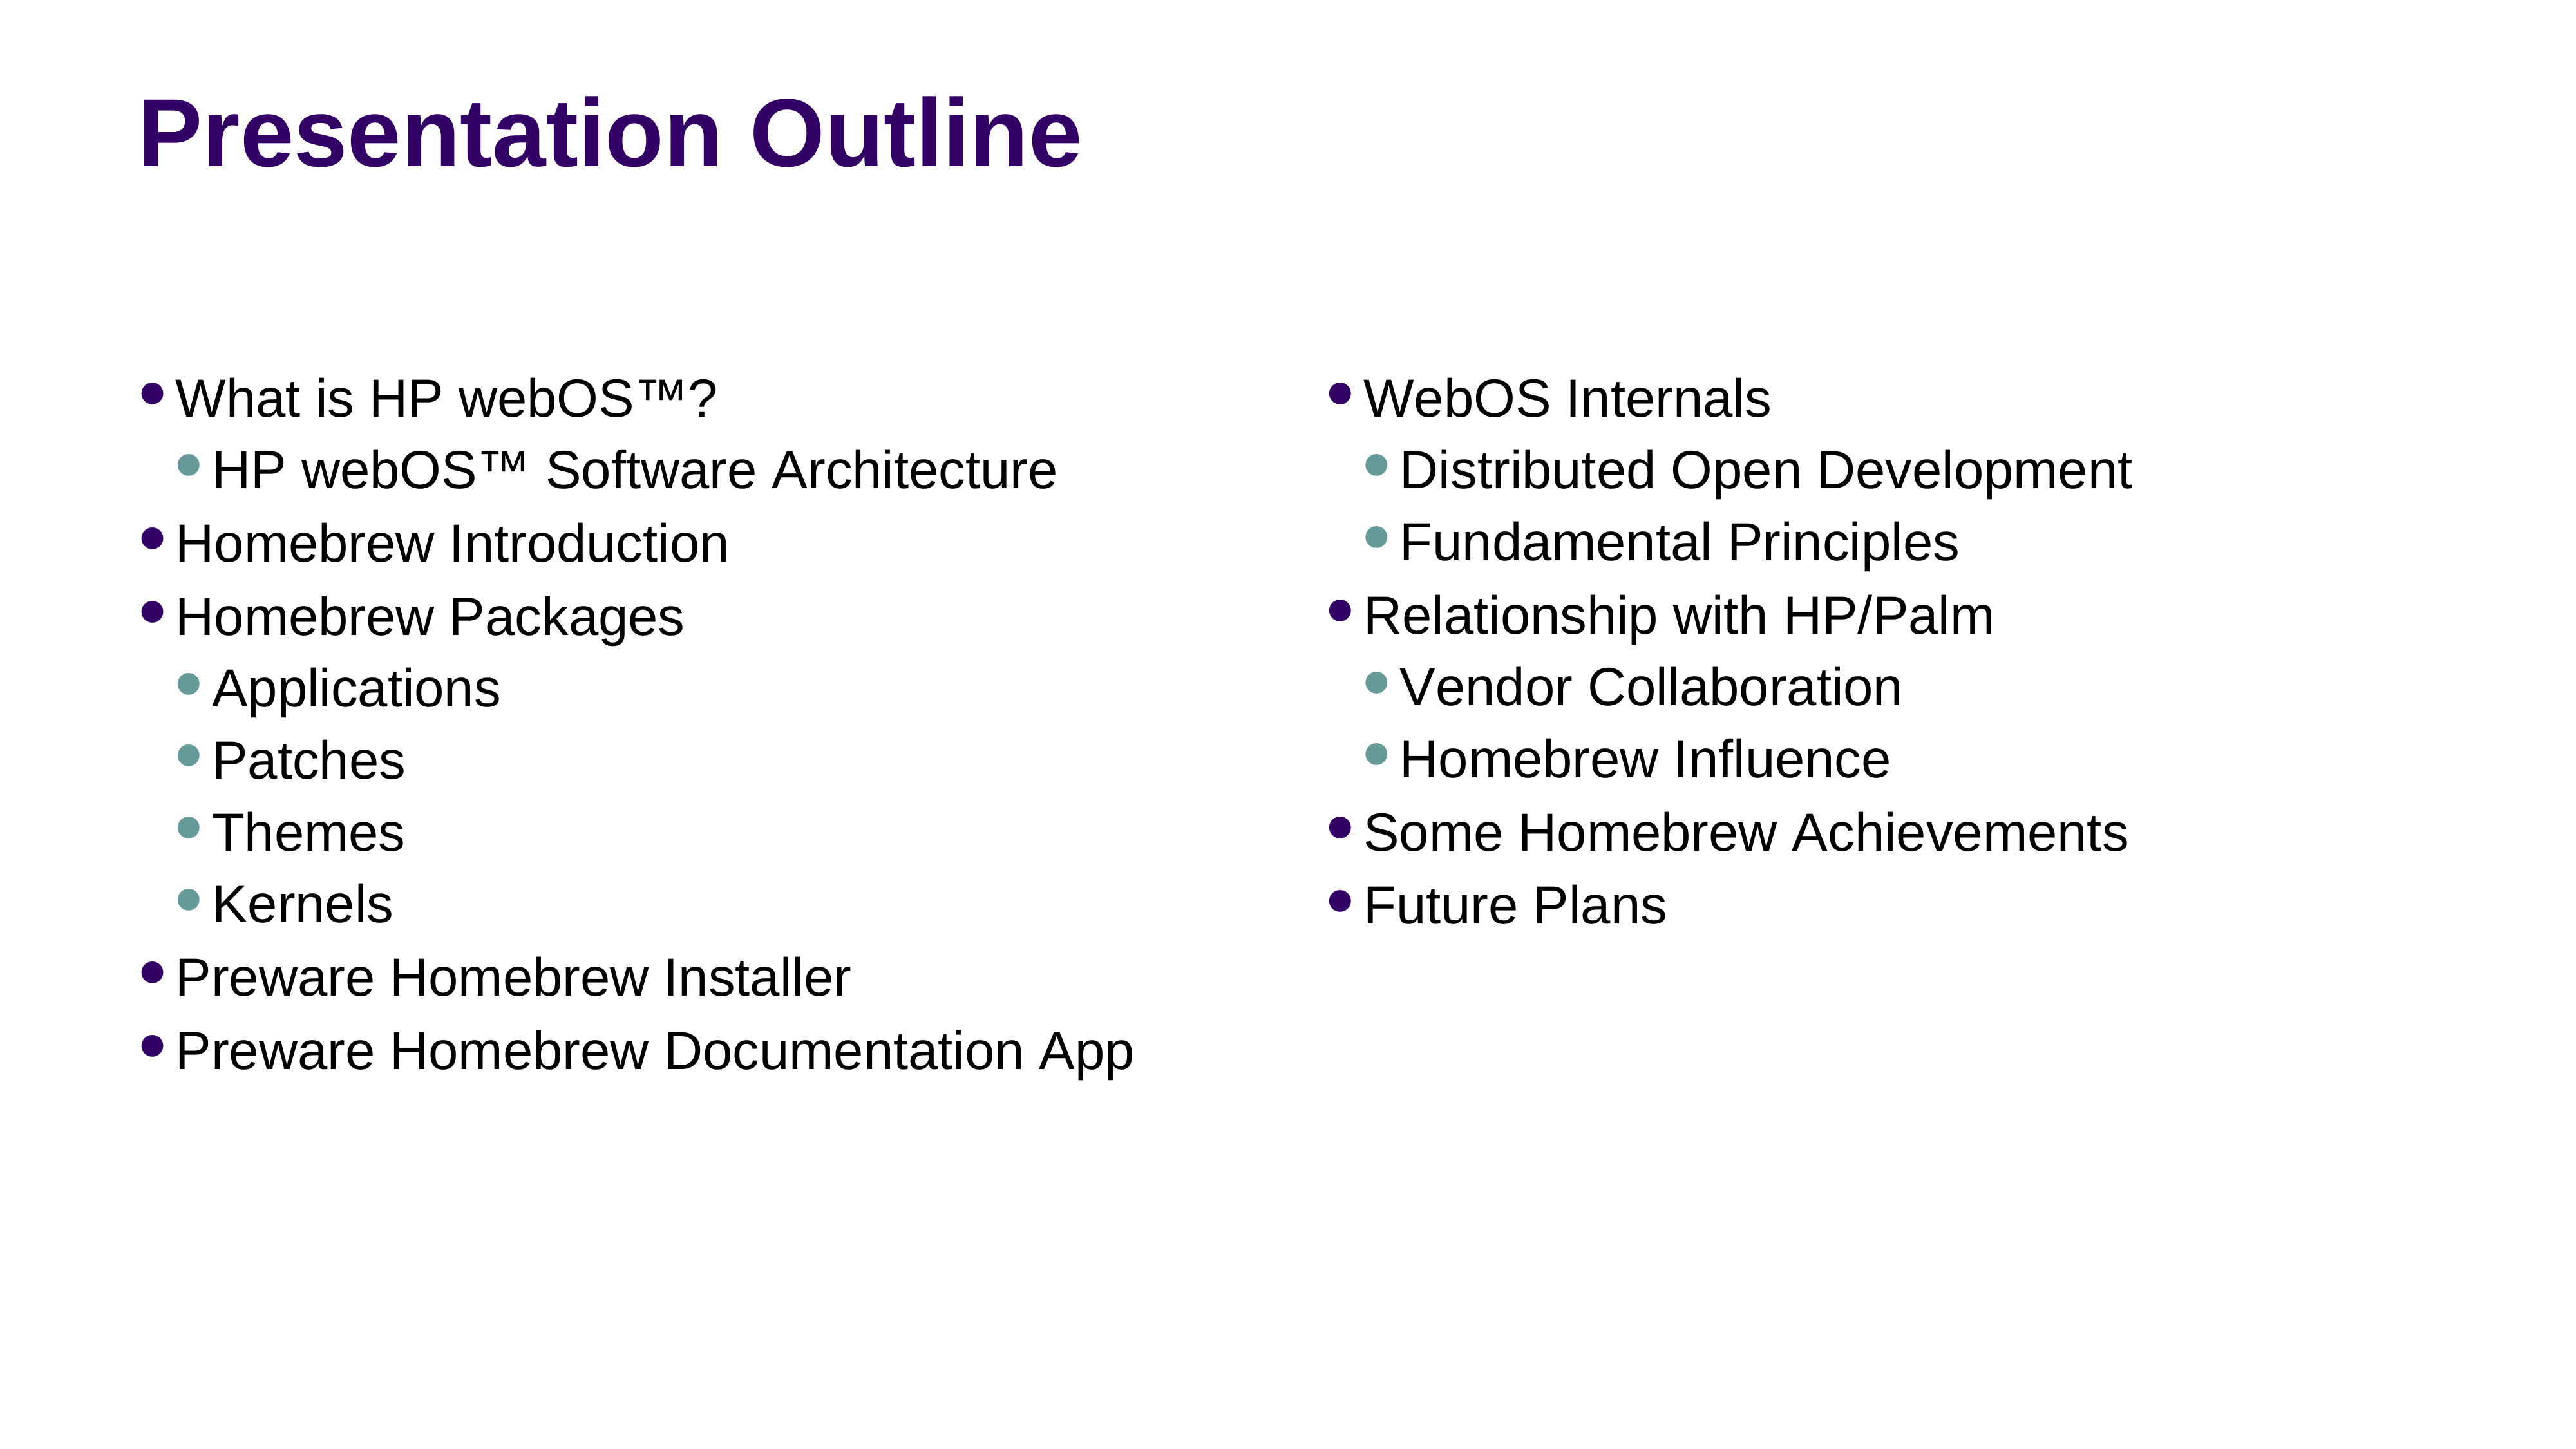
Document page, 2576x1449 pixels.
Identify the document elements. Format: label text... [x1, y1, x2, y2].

list What is HP webOS™? HP webOS™ Software Architecture Homebrew Introduction Homebrew Packages Applications Patches Themes Kernels Preware Homebrew Installer Preware Homebrew Documentation App [128, 363, 1260, 1340]
title Presentation Outline [128, 26, 2120, 300]
list WebOS Internals Distributed Open Development Fundamental Principles Relationship with HP/Palm Vendor Collaboration Homebrew Influence Some Homebrew Achievements Future Plans [1316, 363, 2448, 1340]
